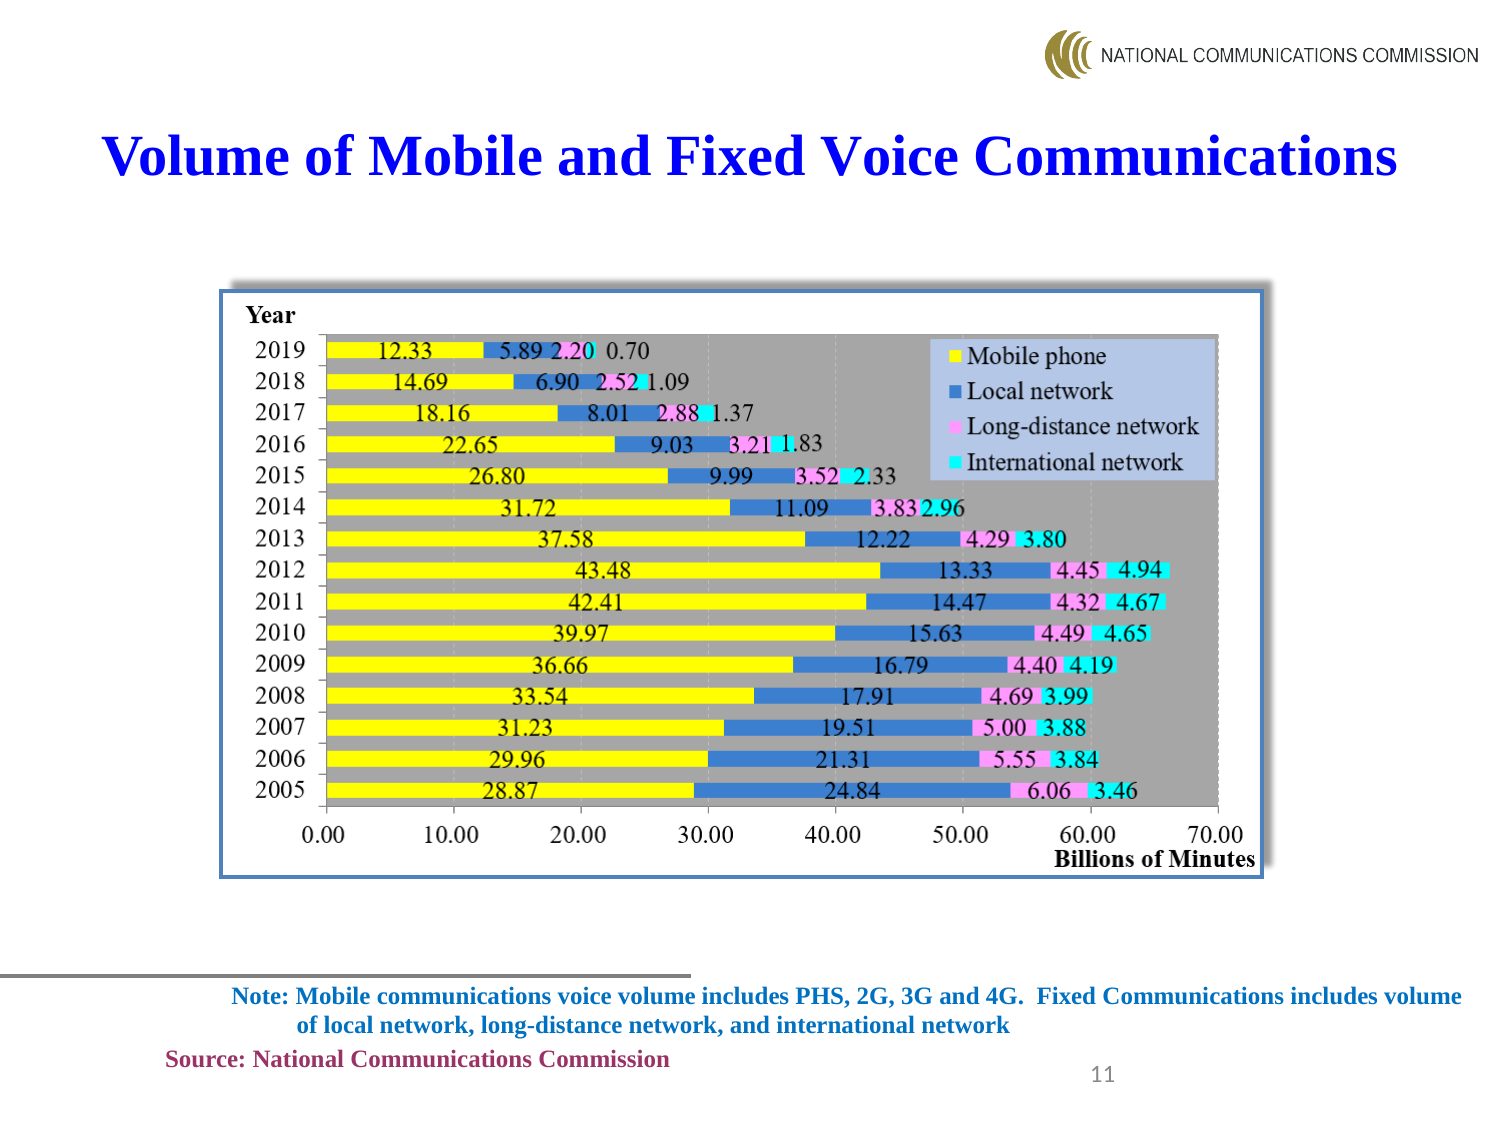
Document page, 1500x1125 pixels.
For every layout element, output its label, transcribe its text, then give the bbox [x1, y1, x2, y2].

text_box Note: Mobile communications voice volume includes PHS, 2G, 3G and 4G. Fixed Communications includes volume of local network, long-distance network, and international network [1, 972, 1500, 1047]
text_box Source: National Communications Commission [0, 1035, 703, 1081]
picture [219, 272, 1281, 879]
text_box [1074, 1047, 1426, 1103]
picture [1045, 30, 1479, 79]
text_box Volume of Mobile and Fixed Voice Communications [0, 90, 1500, 216]
